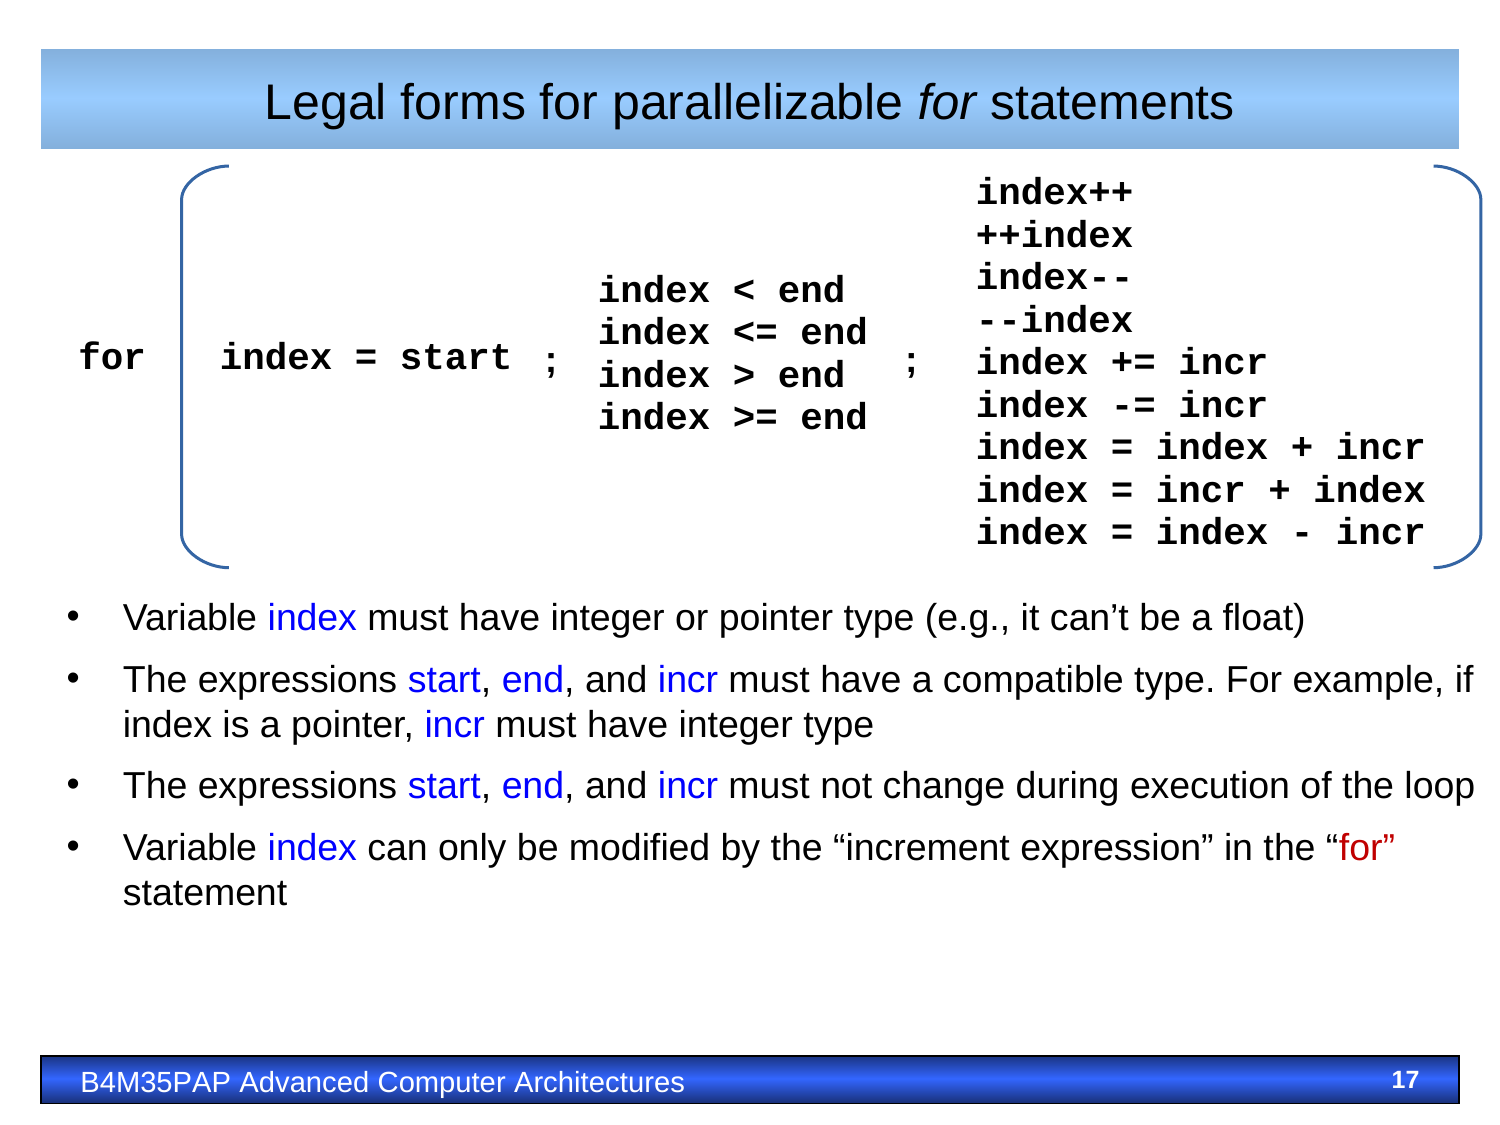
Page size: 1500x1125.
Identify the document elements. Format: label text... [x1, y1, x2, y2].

text_box ; [530, 331, 578, 389]
text_box for [63, 331, 161, 389]
text_box index = start [205, 331, 528, 389]
text_box Variable index must have integer or pointer type (e.g., it can’t be a float) The expressions start, end, and incr must have a compatible type. For example, if index is a pointer, incr must have integer type The expressions start, end, and incr must not change during execution of the loop Variable index can only be modified by the “increment expression” in the “for” statement [51, 585, 1500, 1058]
text_box index < end index <= end index > end index >= end [583, 263, 891, 450]
title Legal forms for parallelizable for statements [41, 49, 1459, 149]
text_box index++ ++index index-- --index index += incr index -= incr index = index + incr index = incr + index index = index - incr [961, 166, 1458, 566]
text_box ; [890, 331, 938, 389]
